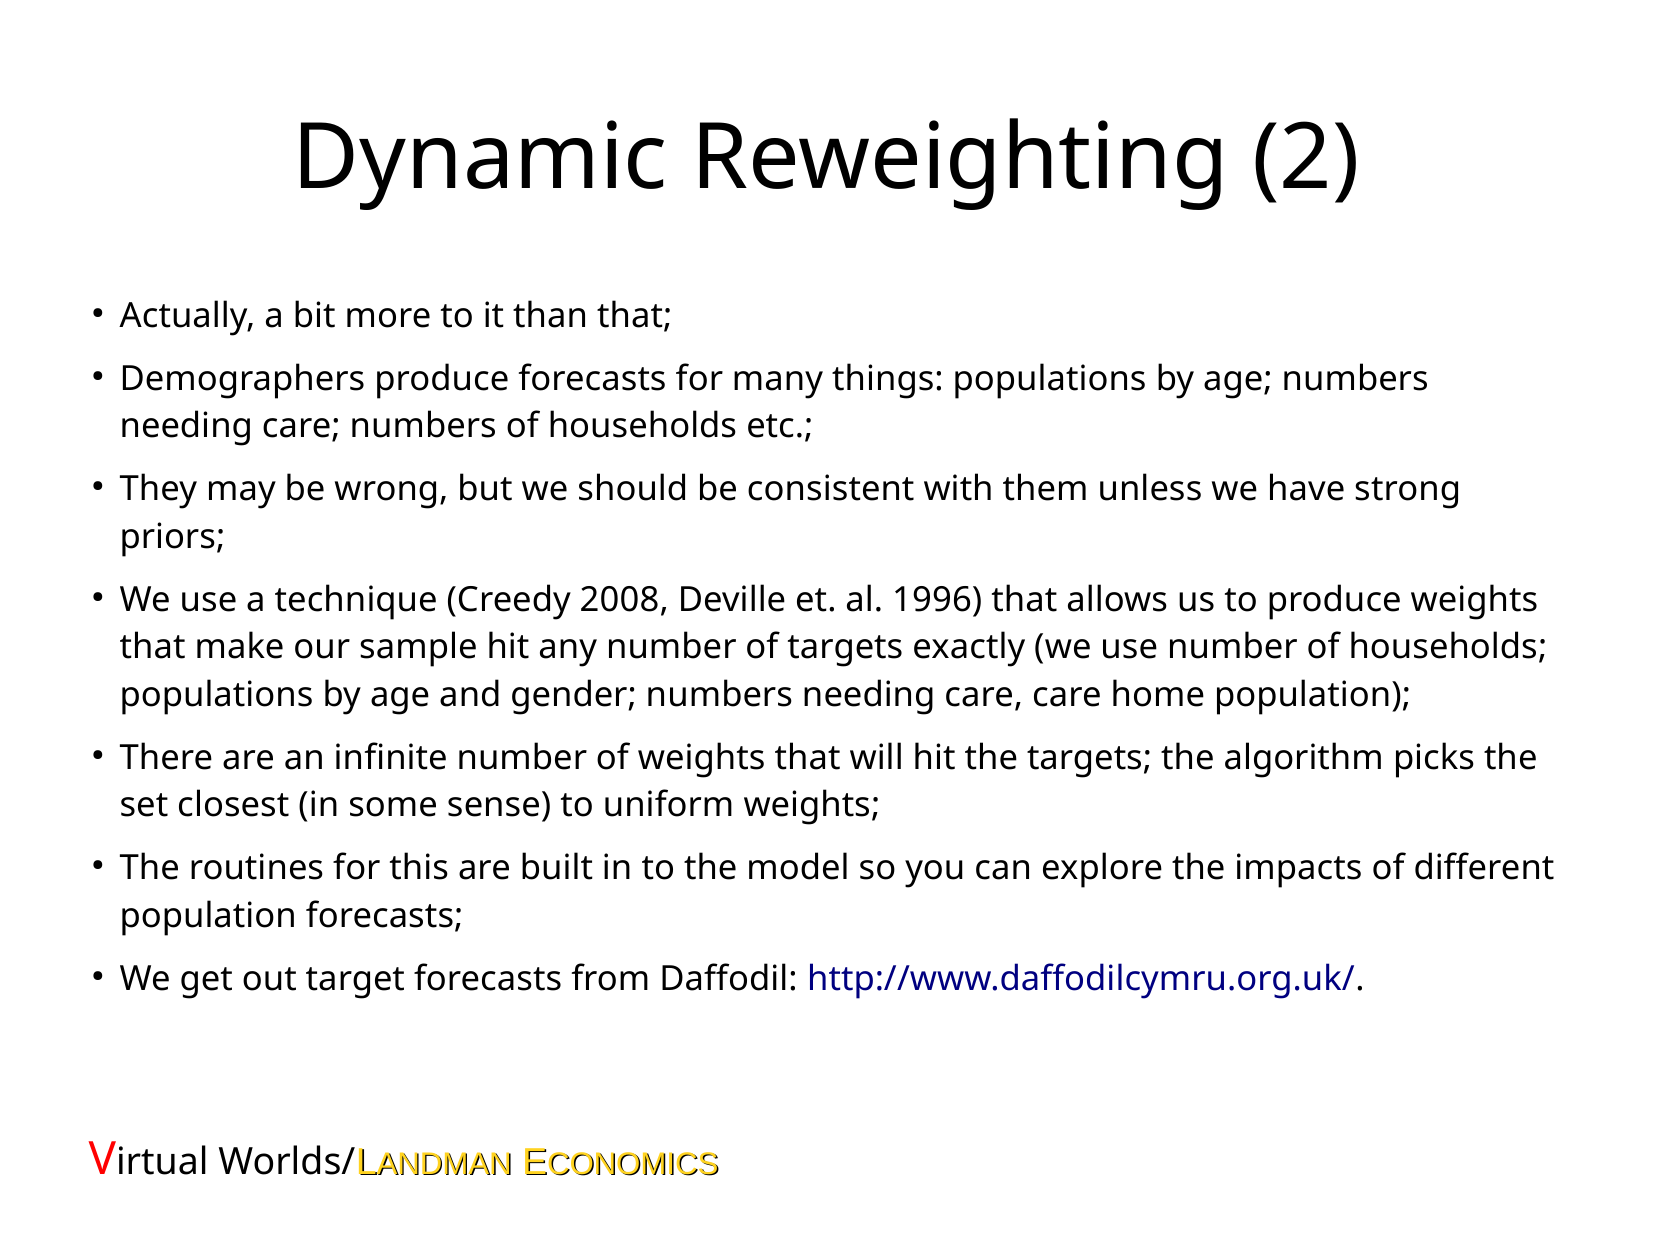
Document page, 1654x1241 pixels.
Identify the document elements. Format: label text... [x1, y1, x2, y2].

list Actually, a bit more to it than that; Demographers produce forecasts for many things: populations by age; numbers needing care; numbers of households etc.; They may be wrong, but we should be consistent with them unless we have strong priors; We use a technique (Creedy 2008, Deville et. al. 1996) that allows us to produce weights that make our sample hit any number of targets exactly (we use number of households; populations by age and gender; numbers needing care, care home population); There are an infinite number of weights that will hit the targets; the algorithm picks the set closest (in some sense) to uniform weights; The routines for this are built in to the model so you can explore the impacts of different population forecasts; We get out target forecasts from Daffodil: http://www.daffodilcymru.org.uk/. [82, 290, 1571, 1010]
title Dynamic Reweighting (2) [82, 49, 1571, 257]
